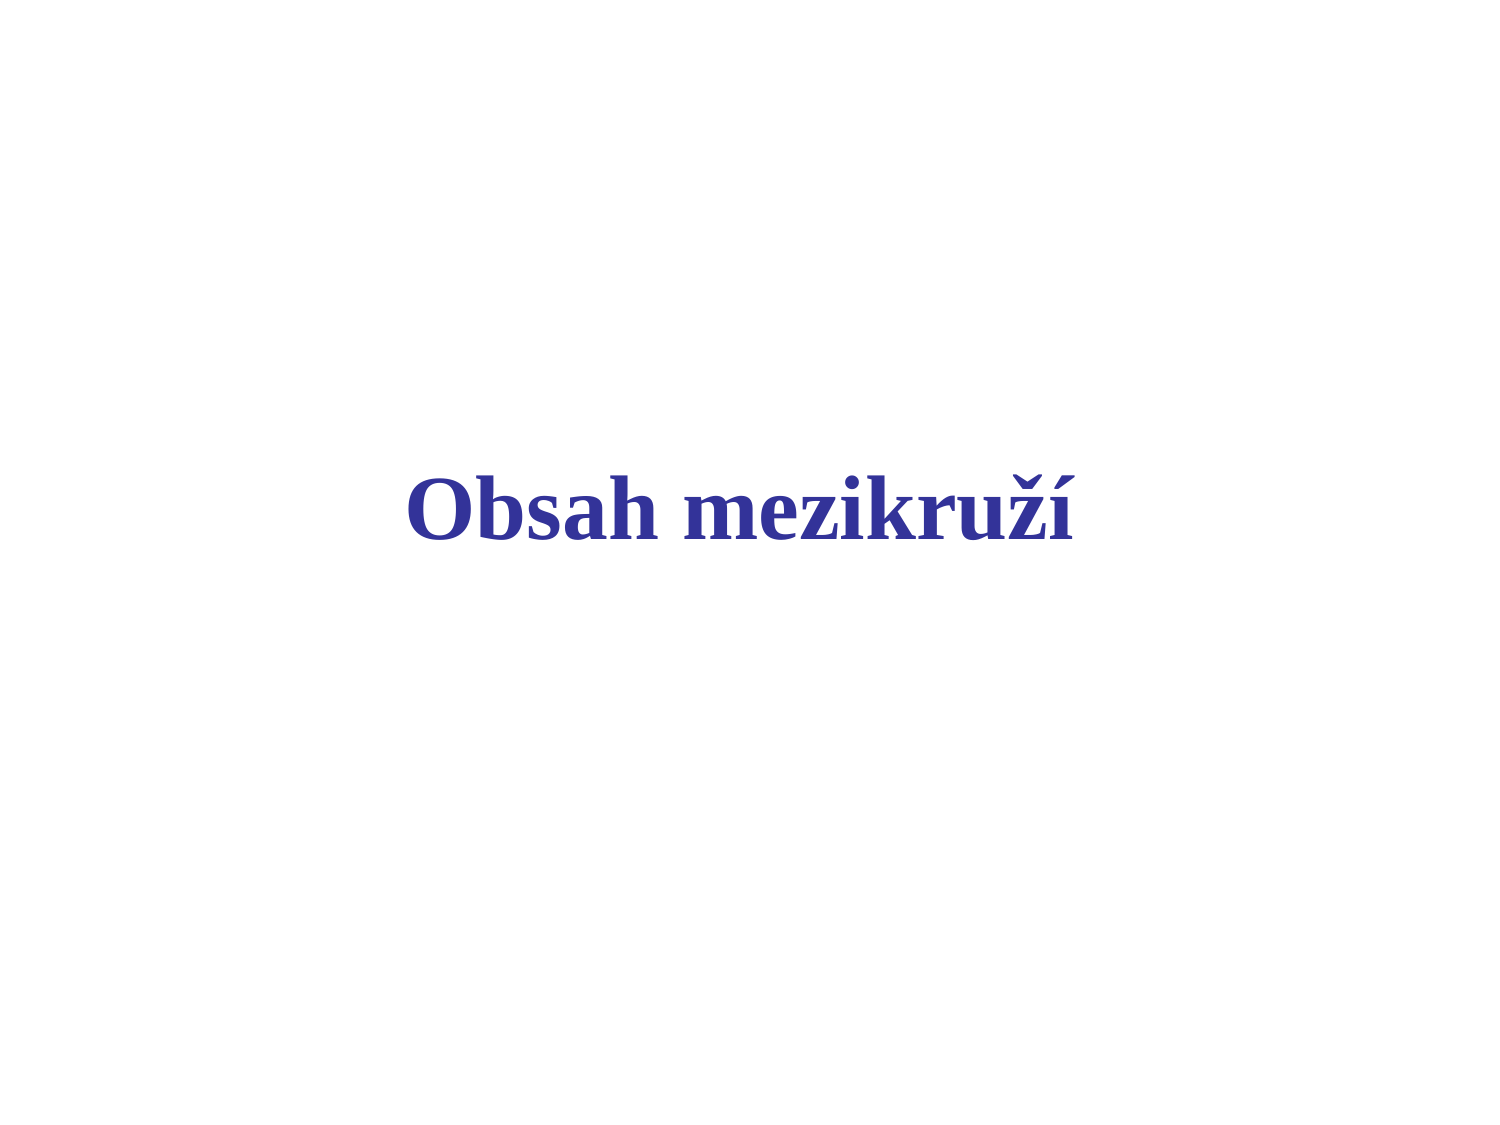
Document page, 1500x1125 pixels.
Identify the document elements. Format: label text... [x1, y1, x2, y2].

text_box Obsah mezikruží [64, 408, 1415, 597]
